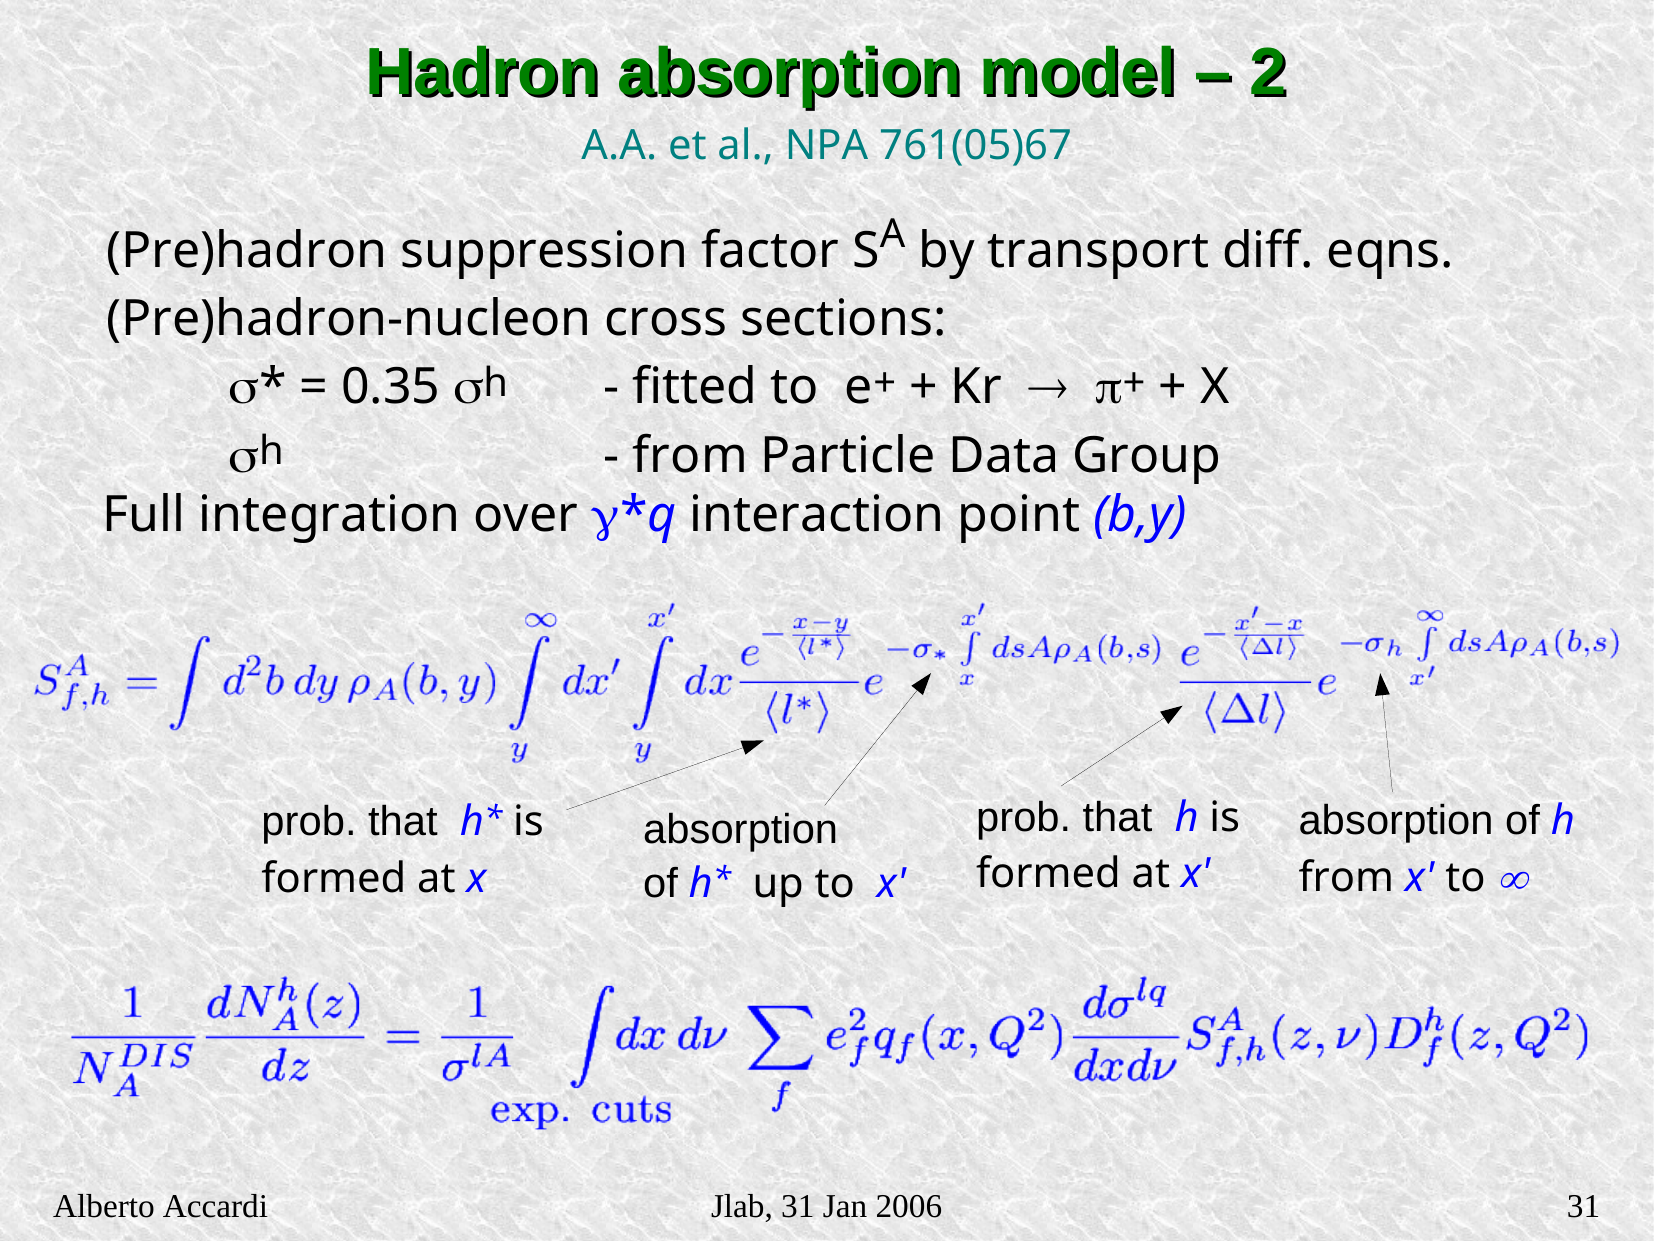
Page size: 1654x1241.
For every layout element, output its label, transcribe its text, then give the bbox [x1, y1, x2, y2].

text_box Hadron absorption model – 2 [29, 23, 1625, 125]
text_box prob. that h* is formed at x [246, 783, 581, 908]
text_box absorption of h* up to x' [628, 798, 957, 922]
text_box absorption of h from x' to  [1283, 782, 1622, 908]
text_box Full integration over g*q interaction point (b,y) [88, 470, 1594, 552]
picture [0, 0, 1654, 1241]
text_box (Pre)hadron suppression factor SA by transport diff. eqns. (Pre)hadron-nucleon cross sections: s* = 0.35 sh - fitted to e+ + Kr  p+ + X sh - from Particle Data Group [91, 197, 1583, 470]
text_box prob. that h is formed at x' [961, 778, 1279, 903]
text_box A.A. et al., NPA 761(05)67 [501, 107, 1152, 173]
